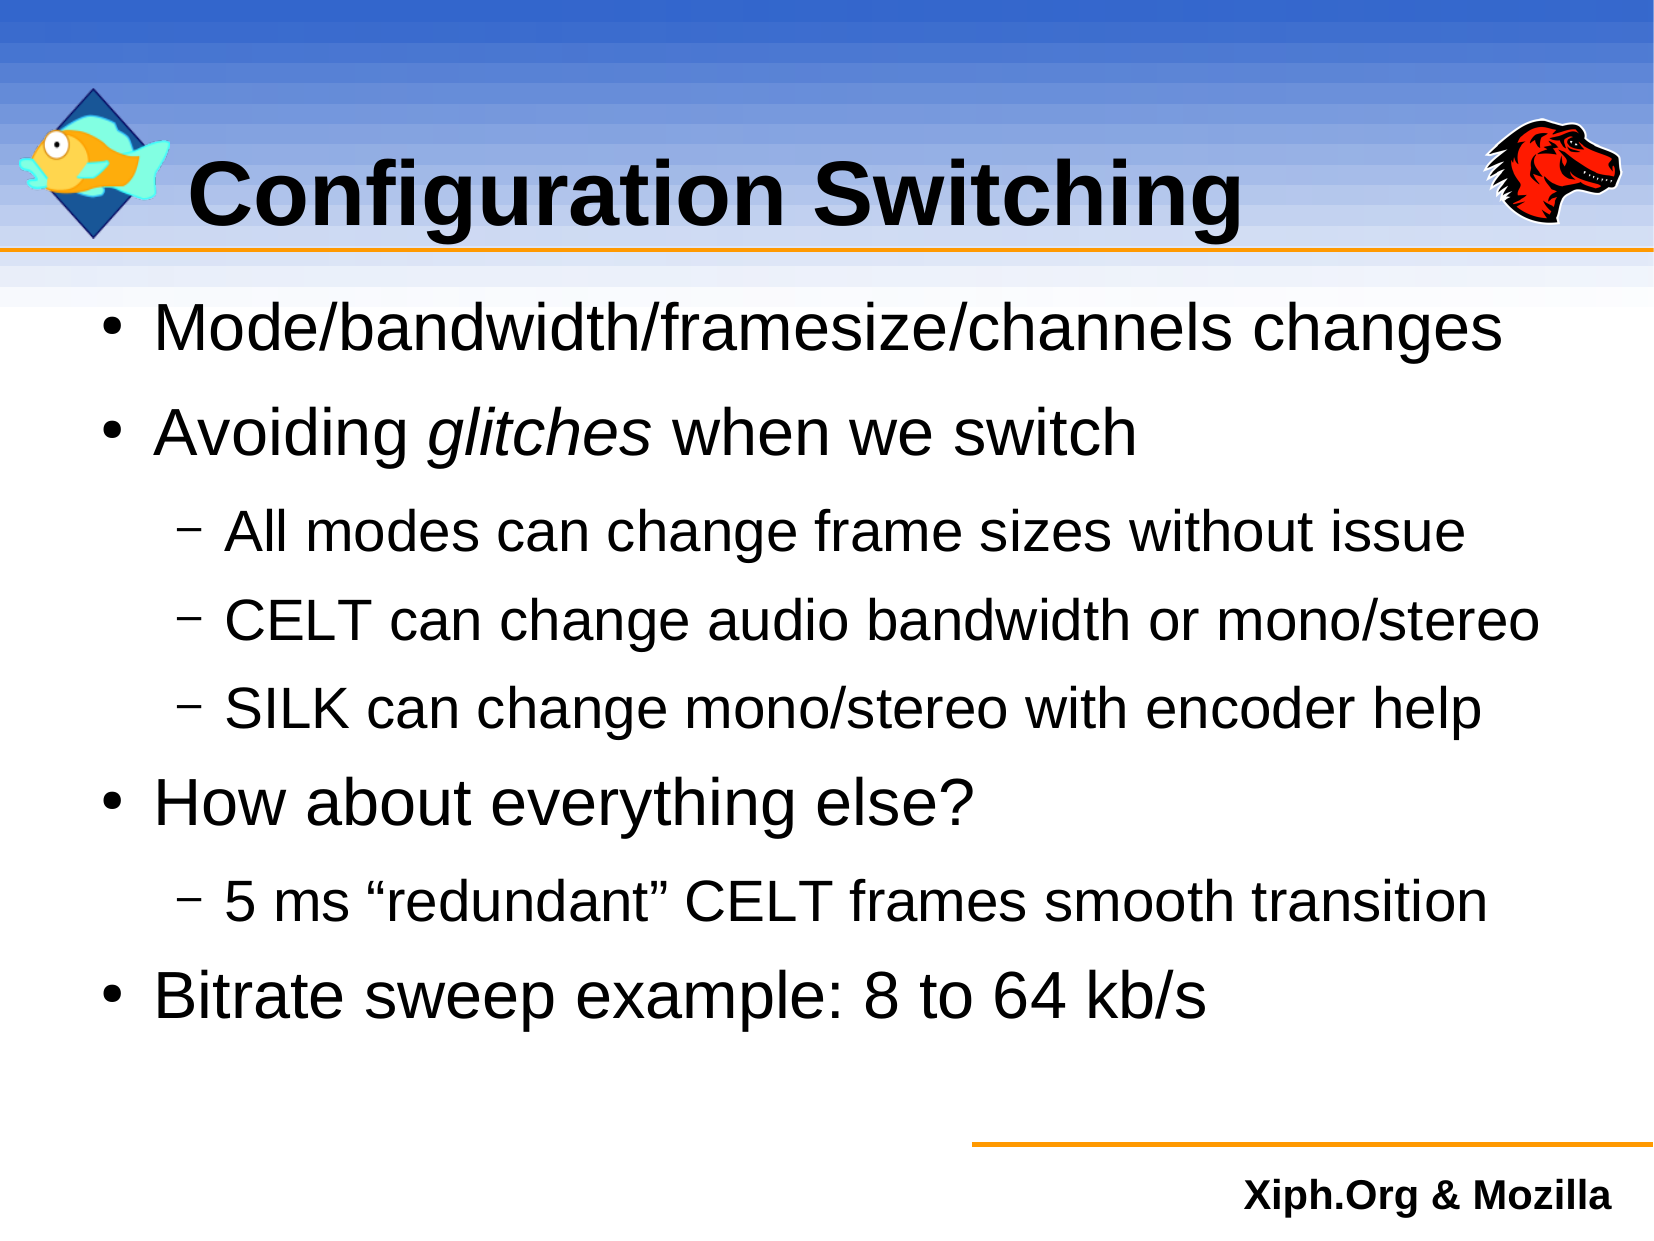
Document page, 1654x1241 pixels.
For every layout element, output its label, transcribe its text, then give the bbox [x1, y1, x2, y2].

picture [0, 0, 1654, 248]
list Mode/bandwidth/framesize/channels changes Avoiding glitches when we switch All modes can change frame sizes without issue CELT can change audio bandwidth or mono/stereo SILK can change mono/stereo with encoder help How about everything else? 5 ms “redundant” CELT frames smooth transition Bitrate sweep example: 8 to 64 kb/s [82, 290, 1571, 1033]
title Configuration Switching [187, 37, 1501, 245]
picture [0, 252, 1654, 1241]
